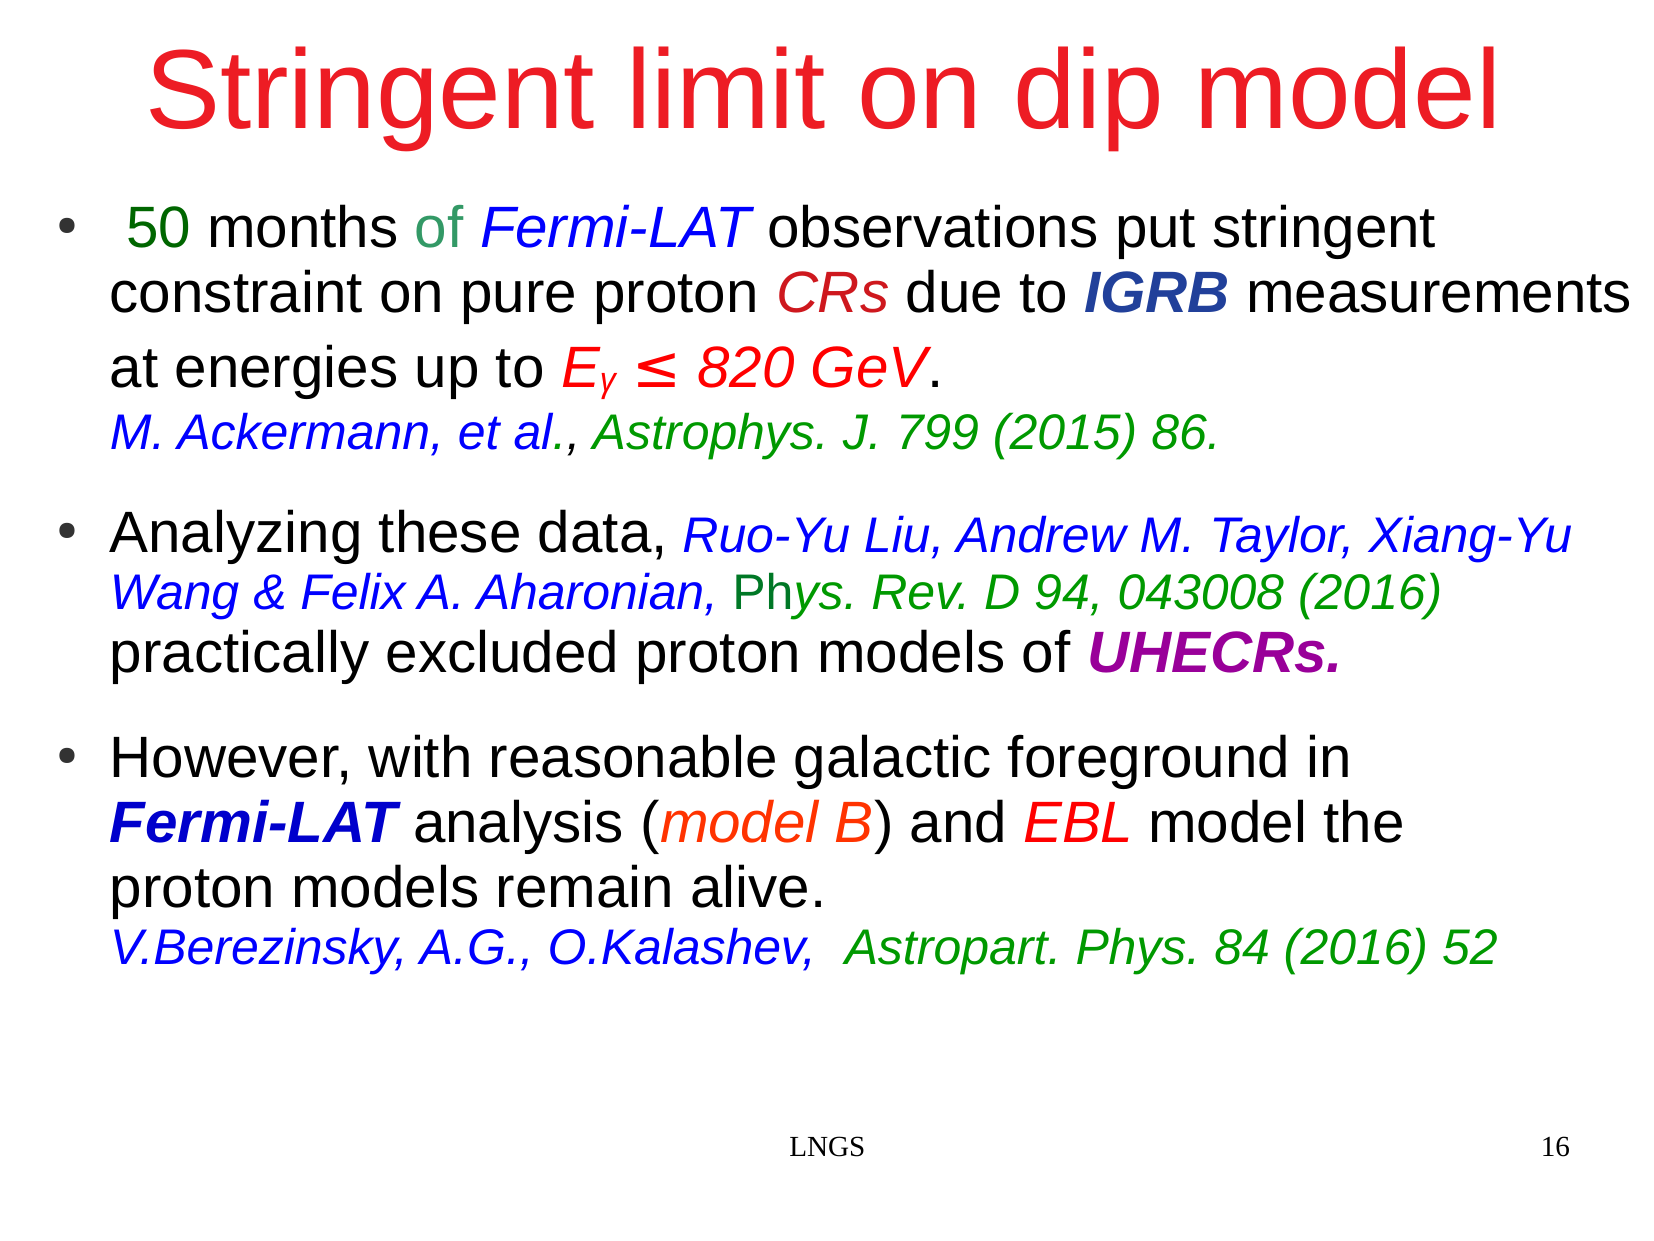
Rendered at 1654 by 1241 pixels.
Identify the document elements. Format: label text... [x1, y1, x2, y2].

title Stringent limit on dip model [79, 26, 1568, 153]
list 50 months of Fermi-LAT observations put stringent constraint on pure proton CRs due to IGRB measurements at energies up to Eγ ≤ 820 GeV. M. Ackermann, et al., Astrophys. J. 799 (2015) 86. Analyzing these data, Ruo-Yu Liu, Andrew M. Taylor, Xiang-Yu Wang & Felix A. Aharonian, Phys. Rev. D 94, 043008 (2016) practically excluded proton models of UHECRs. However, with reasonable galactic foreground in Fermi-LAT analysis (model B) and EBL model the proton models remain alive. V.Berezinsky, A.G., O.Kalashev, Astropart. Phys. 84 (2016) 52 [38, 195, 1653, 1096]
